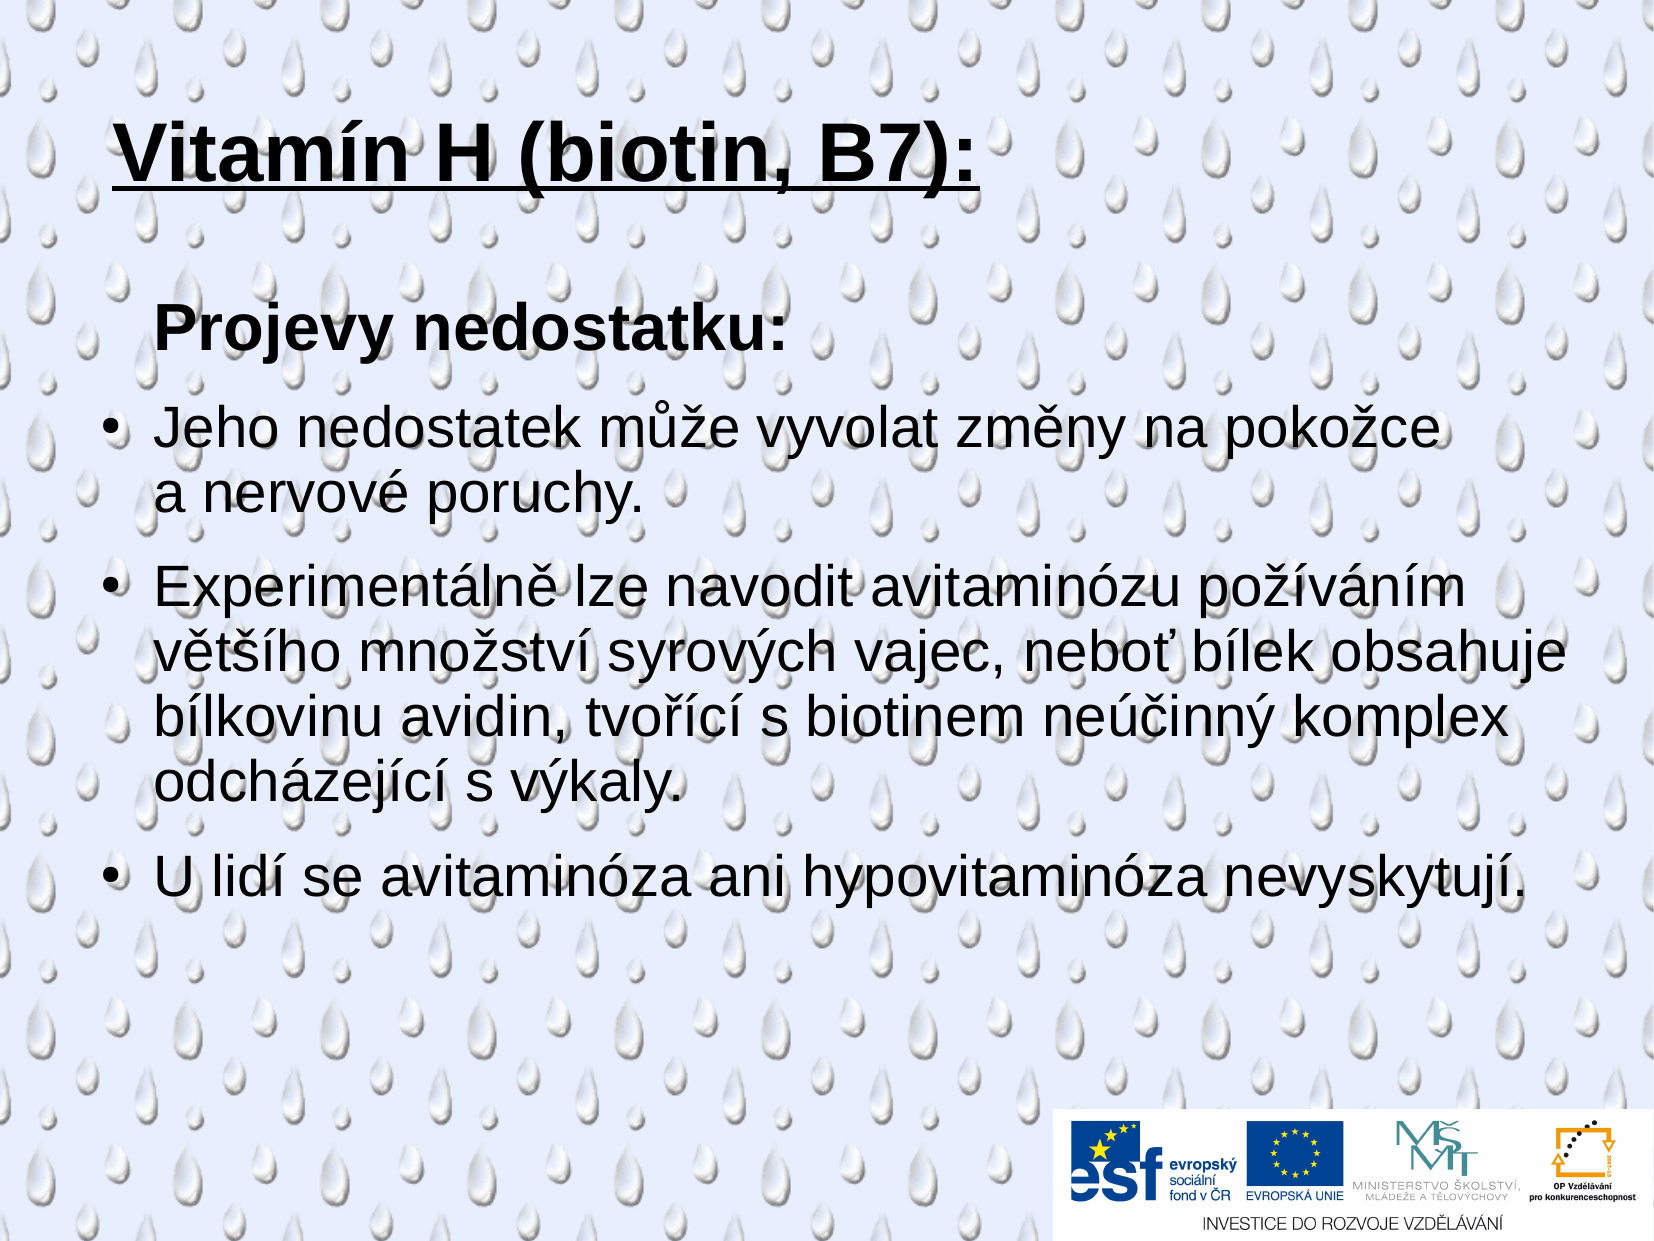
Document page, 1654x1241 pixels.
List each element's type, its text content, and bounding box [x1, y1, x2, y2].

title Vitamín H (biotin, B7): [82, 49, 1571, 257]
list Projevy nedostatku: Jeho nedostatek může vyvolat změny na pokožce a nervové poruchy. Experimentálně lze navodit avitaminózu požíváním většího množství syrových vajec, neboť bílek obsahuje bílkovinu avidin, tvořící s biotinem neúčinný komplex odcházející s výkaly. U lidí se avitaminóza ani hypovitaminóza nevyskytují. [82, 290, 1571, 1109]
picture [0, 0, 1654, 1241]
